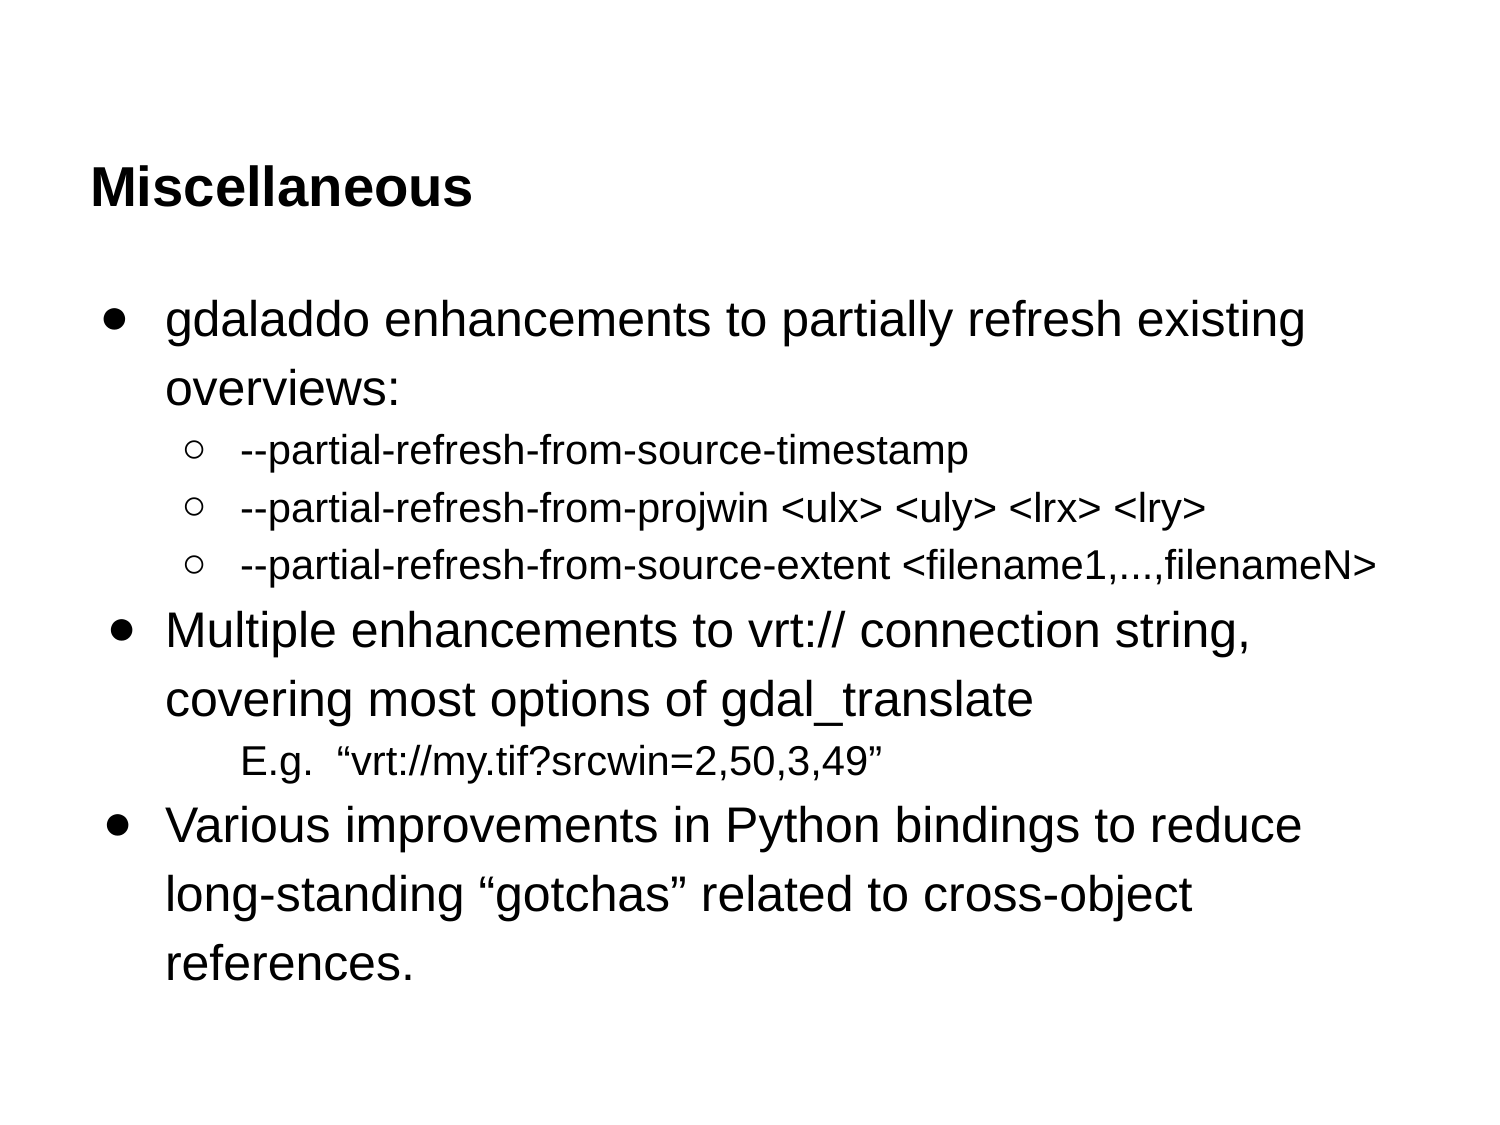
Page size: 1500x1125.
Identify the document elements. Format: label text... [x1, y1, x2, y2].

list gdaladdo enhancements to partially refresh existing overviews: --partial-refresh-from-source-timestamp --partial-refresh-from-projwin <ulx> <uly> <lrx> <lry> --partial-refresh-from-source-extent <filename1,...,filenameN> Multiple enhancements to vrt:// connection string, covering most options of gdal_translate E.g. “vrt://my.tif?srcwin=2,50,3,49” Various improvements in Python bindings to reduce long-standing “gotchas” related to cross-object references. [75, 262, 1425, 1078]
title Miscellaneous [75, 45, 1425, 233]
